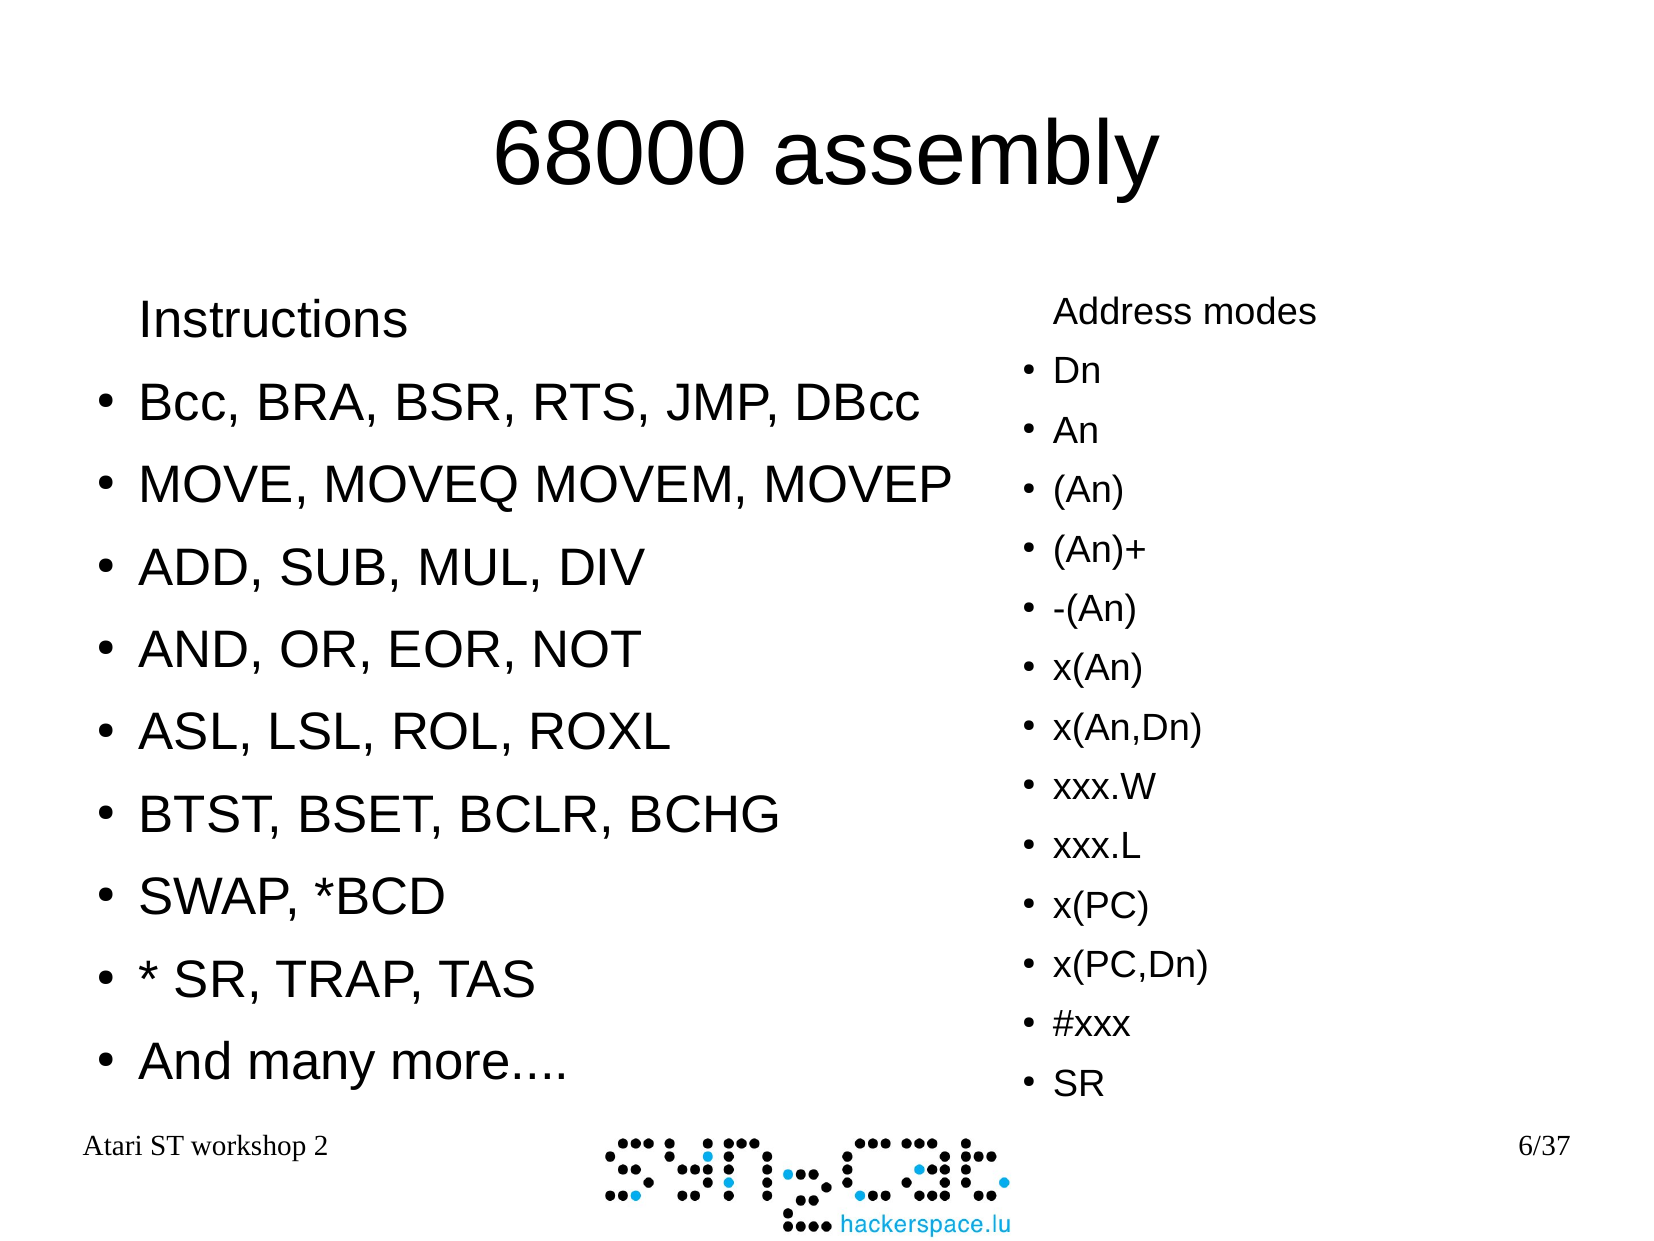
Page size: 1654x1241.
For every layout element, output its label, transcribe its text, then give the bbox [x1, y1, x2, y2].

list Address modes Dn An (An) (An)+ -(An) x(An) x(An,Dn) xxx.W xxx.L x(PC) x(PC,Dn) #xxx SR [1012, 290, 1572, 1109]
picture [600, 1124, 1025, 1241]
title 68000 assembly [82, 49, 1571, 257]
list Instructions Bcc, BRA, BSR, RTS, JMP, DBcc MOVE, MOVEQ MOVEM, MOVEP ADD, SUB, MUL, DIV AND, OR, EOR, NOT ASL, LSL, ROL, ROXL BTST, BSET, BCLR, BCHG SWAP, *BCD * SR, TRAP, TAS And many more.... [82, 290, 976, 1109]
